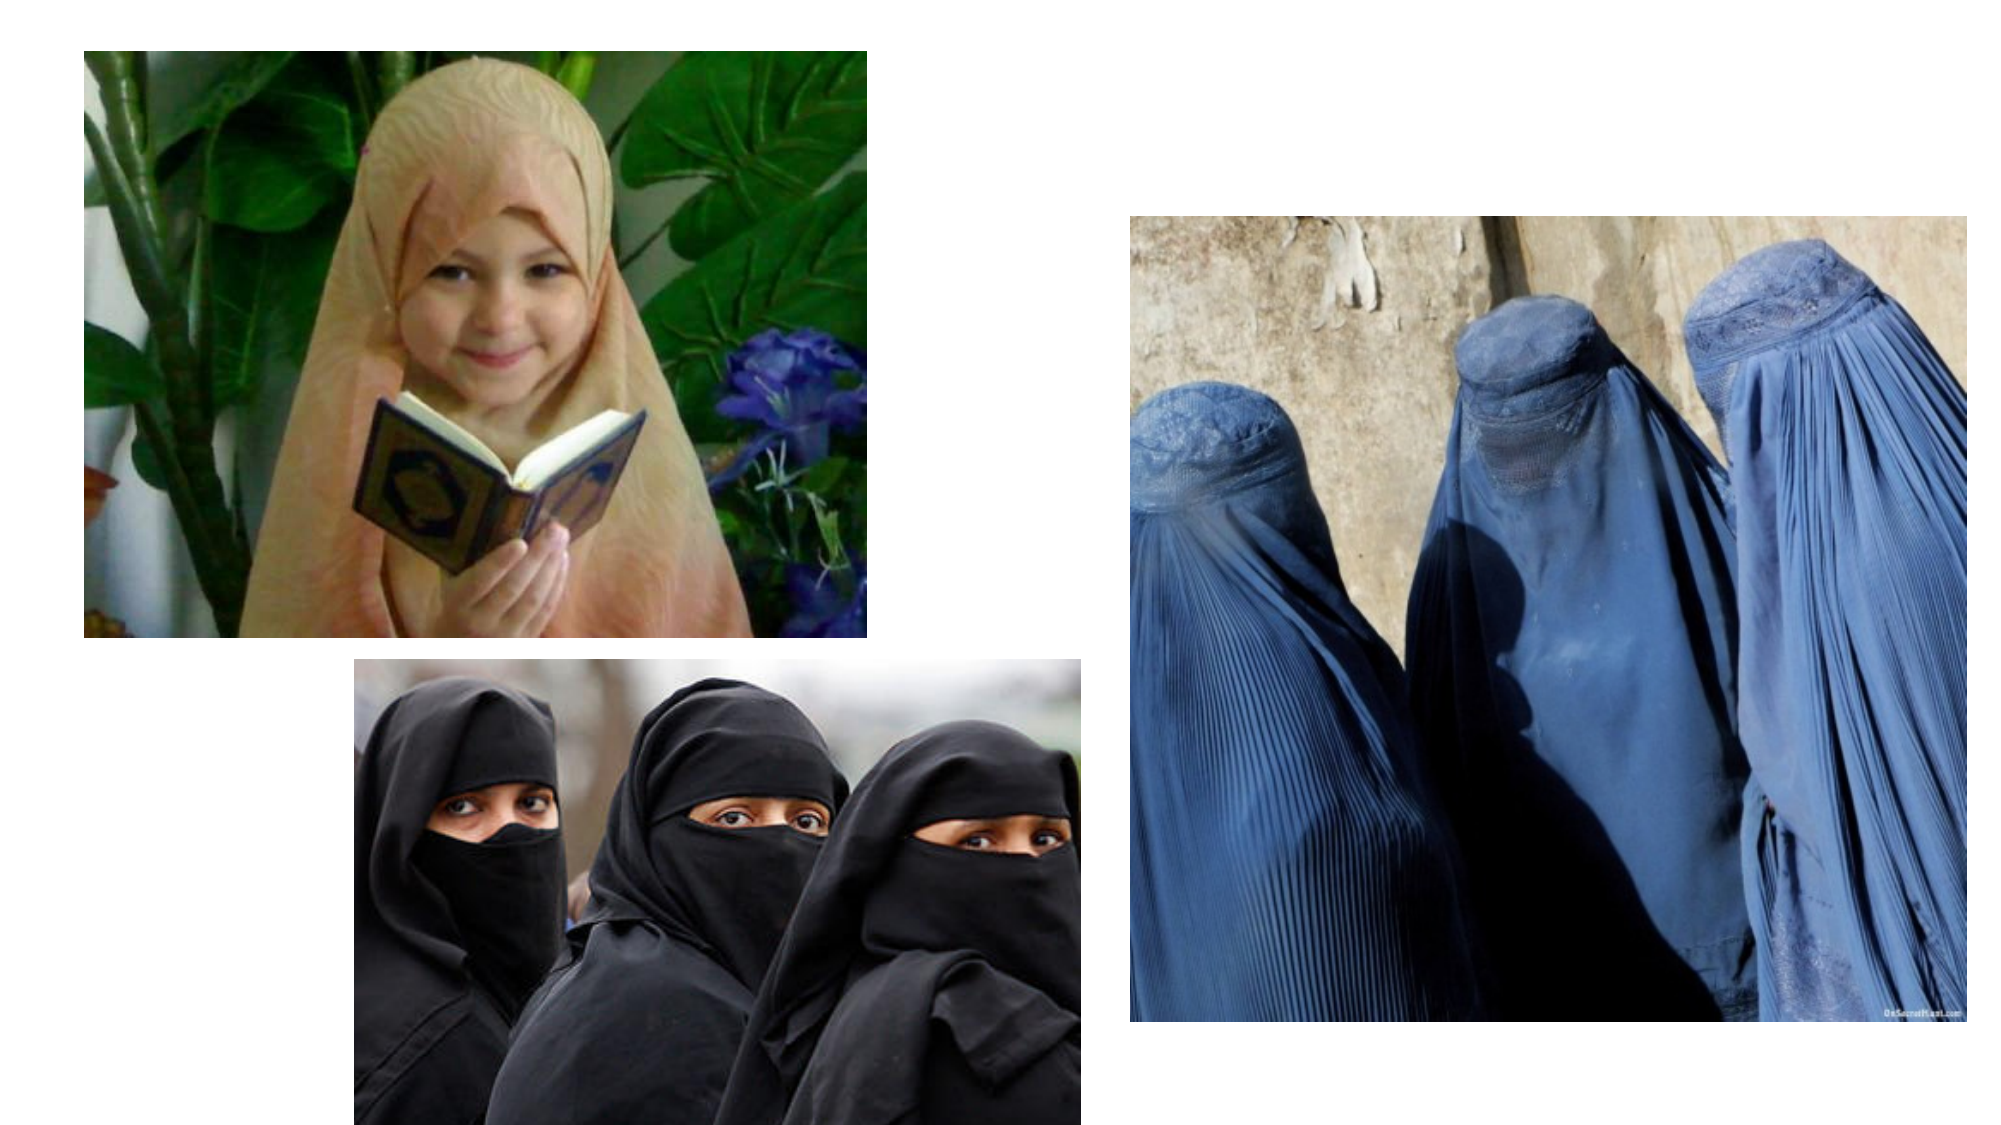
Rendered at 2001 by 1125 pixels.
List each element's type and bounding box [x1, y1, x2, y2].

picture [84, 51, 867, 638]
picture [354, 659, 1081, 1125]
picture [1130, 216, 1967, 1022]
